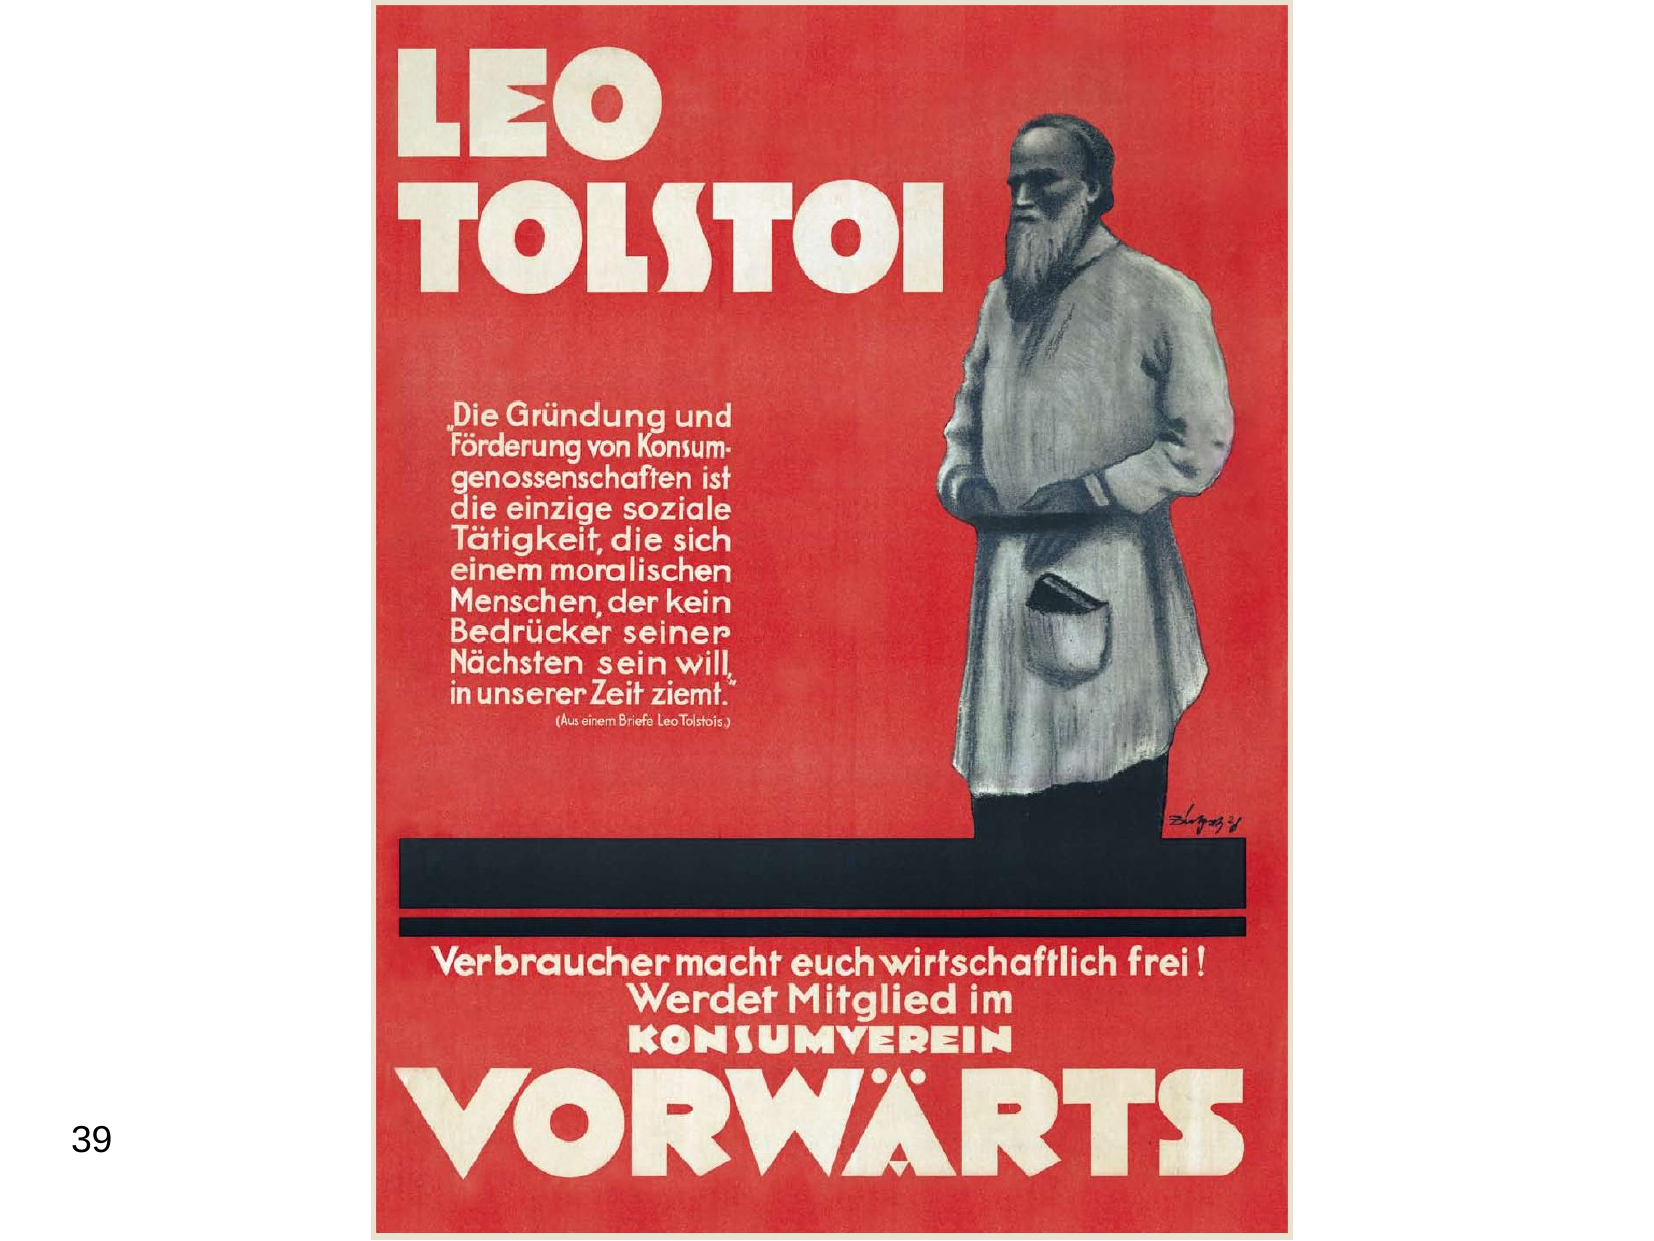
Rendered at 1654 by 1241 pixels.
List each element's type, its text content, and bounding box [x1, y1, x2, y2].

text_box <Nummer> [56, 1111, 274, 1182]
picture [371, 0, 1293, 1240]
